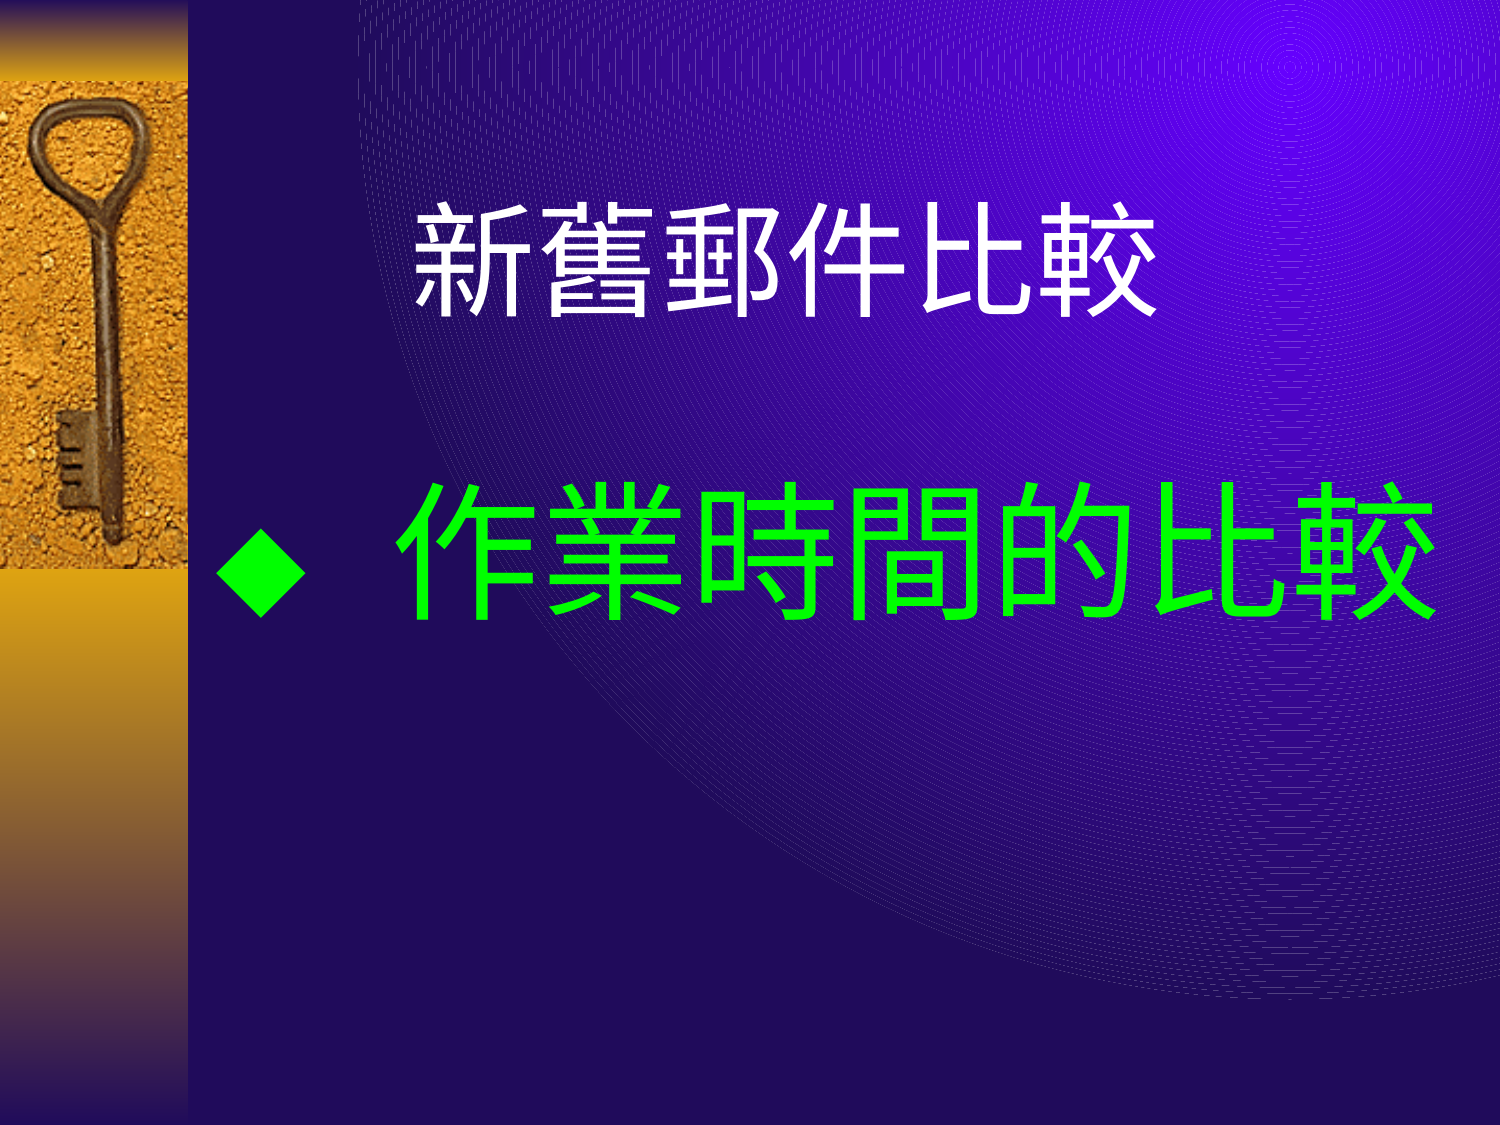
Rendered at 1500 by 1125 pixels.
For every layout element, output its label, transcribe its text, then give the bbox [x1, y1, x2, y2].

text_box 新舊郵件比較 ◆ 作業時間的比較 [200, 174, 1463, 817]
